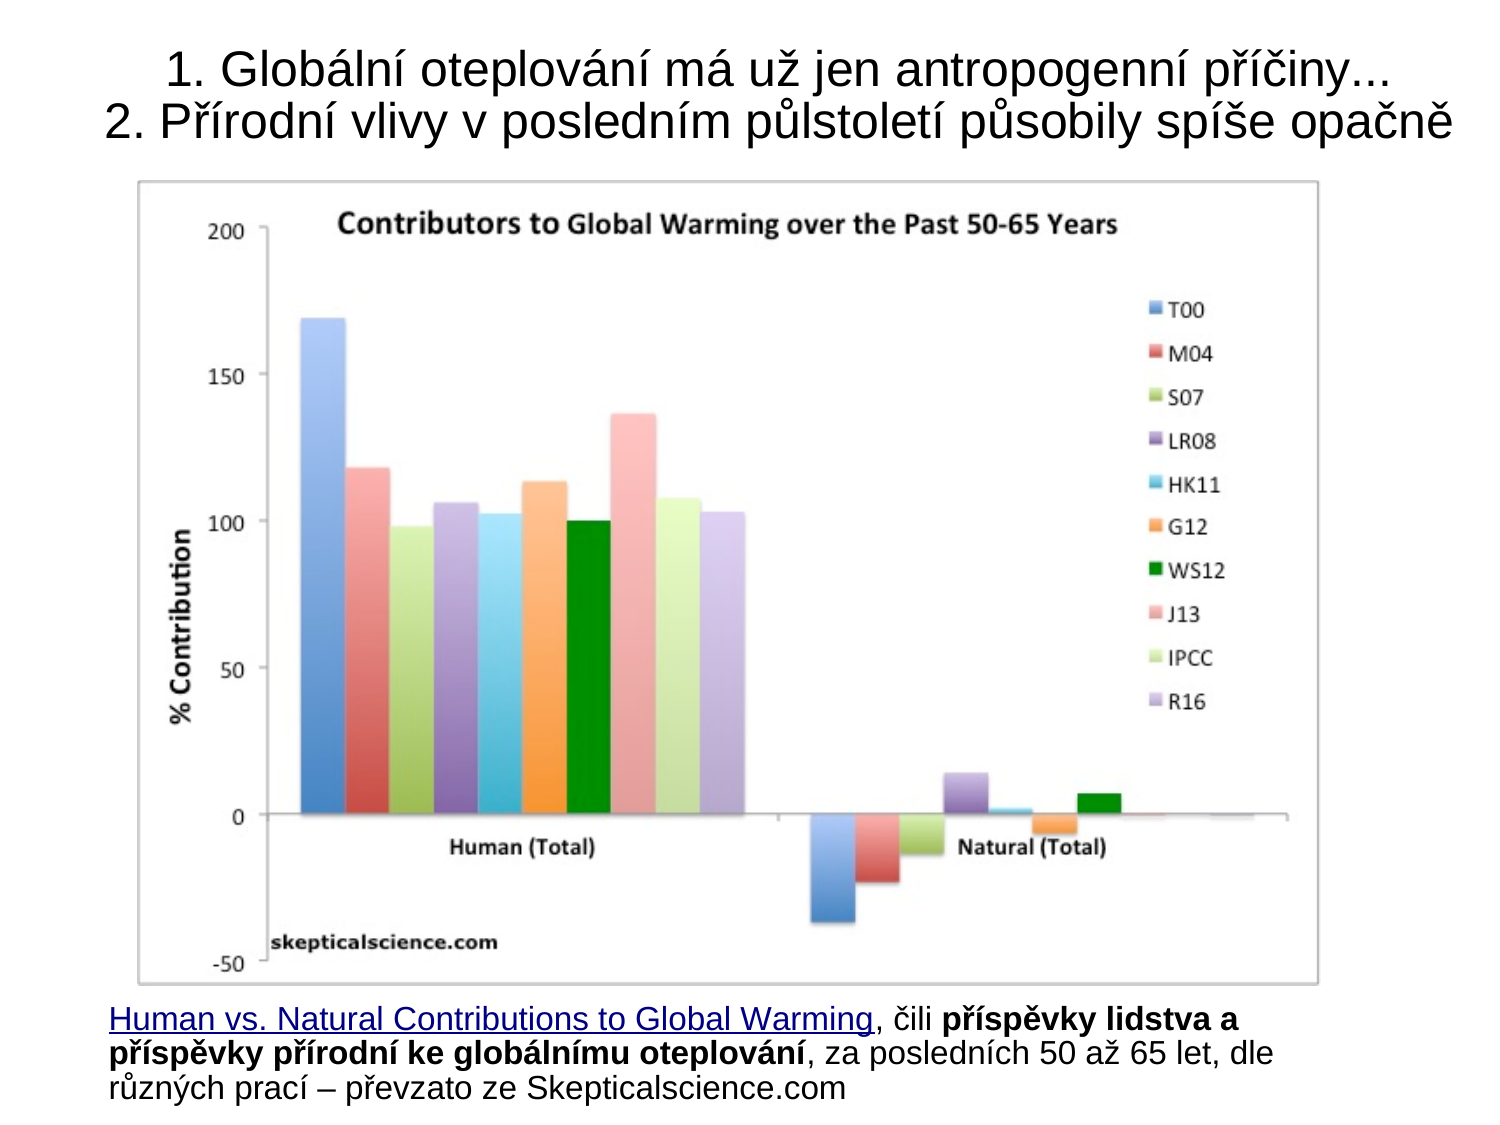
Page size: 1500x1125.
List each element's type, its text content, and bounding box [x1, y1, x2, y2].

title 1. Globální oteplování má už jen antropogenní příčiny... 2. Přírodní vlivy v posledním půlstoletí působily spíše opačně [79, 19, 1481, 175]
picture [137, 180, 1321, 986]
list Human vs. Natural Contributions to Global Warming, čili příspěvky lidstva a příspěvky přírodní ke globálnímu oteplování, za posledních 50 až 65 let, dle různých prací – převzato ze Skepticalscience.com [52, 1002, 1394, 1121]
